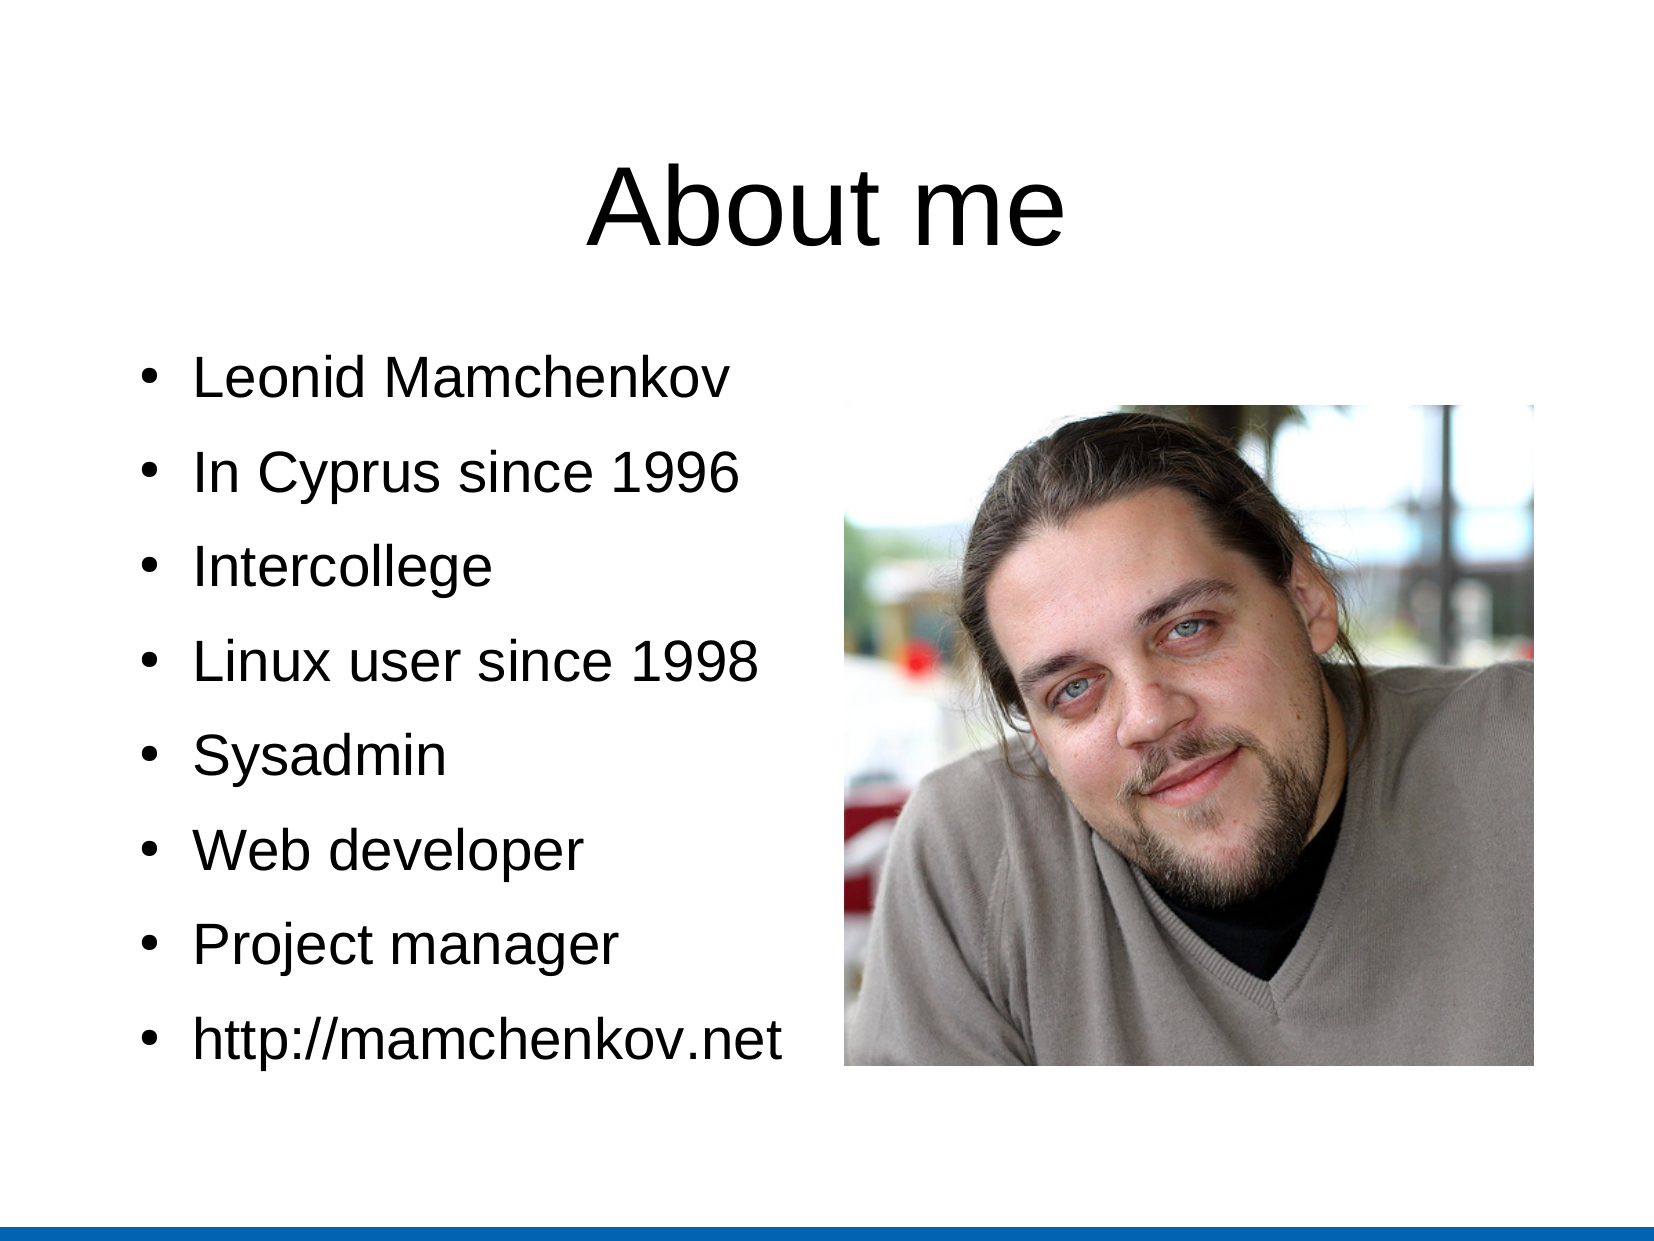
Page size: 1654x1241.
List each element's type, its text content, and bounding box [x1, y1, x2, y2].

title About me [121, 110, 1534, 303]
picture [844, 405, 1534, 1066]
list Leonid Mamchenkov In Cyprus since 1996 Intercollege Linux user since 1998 Sysadmin Web developer Project manager http://mamchenkov.net [121, 344, 811, 1132]
